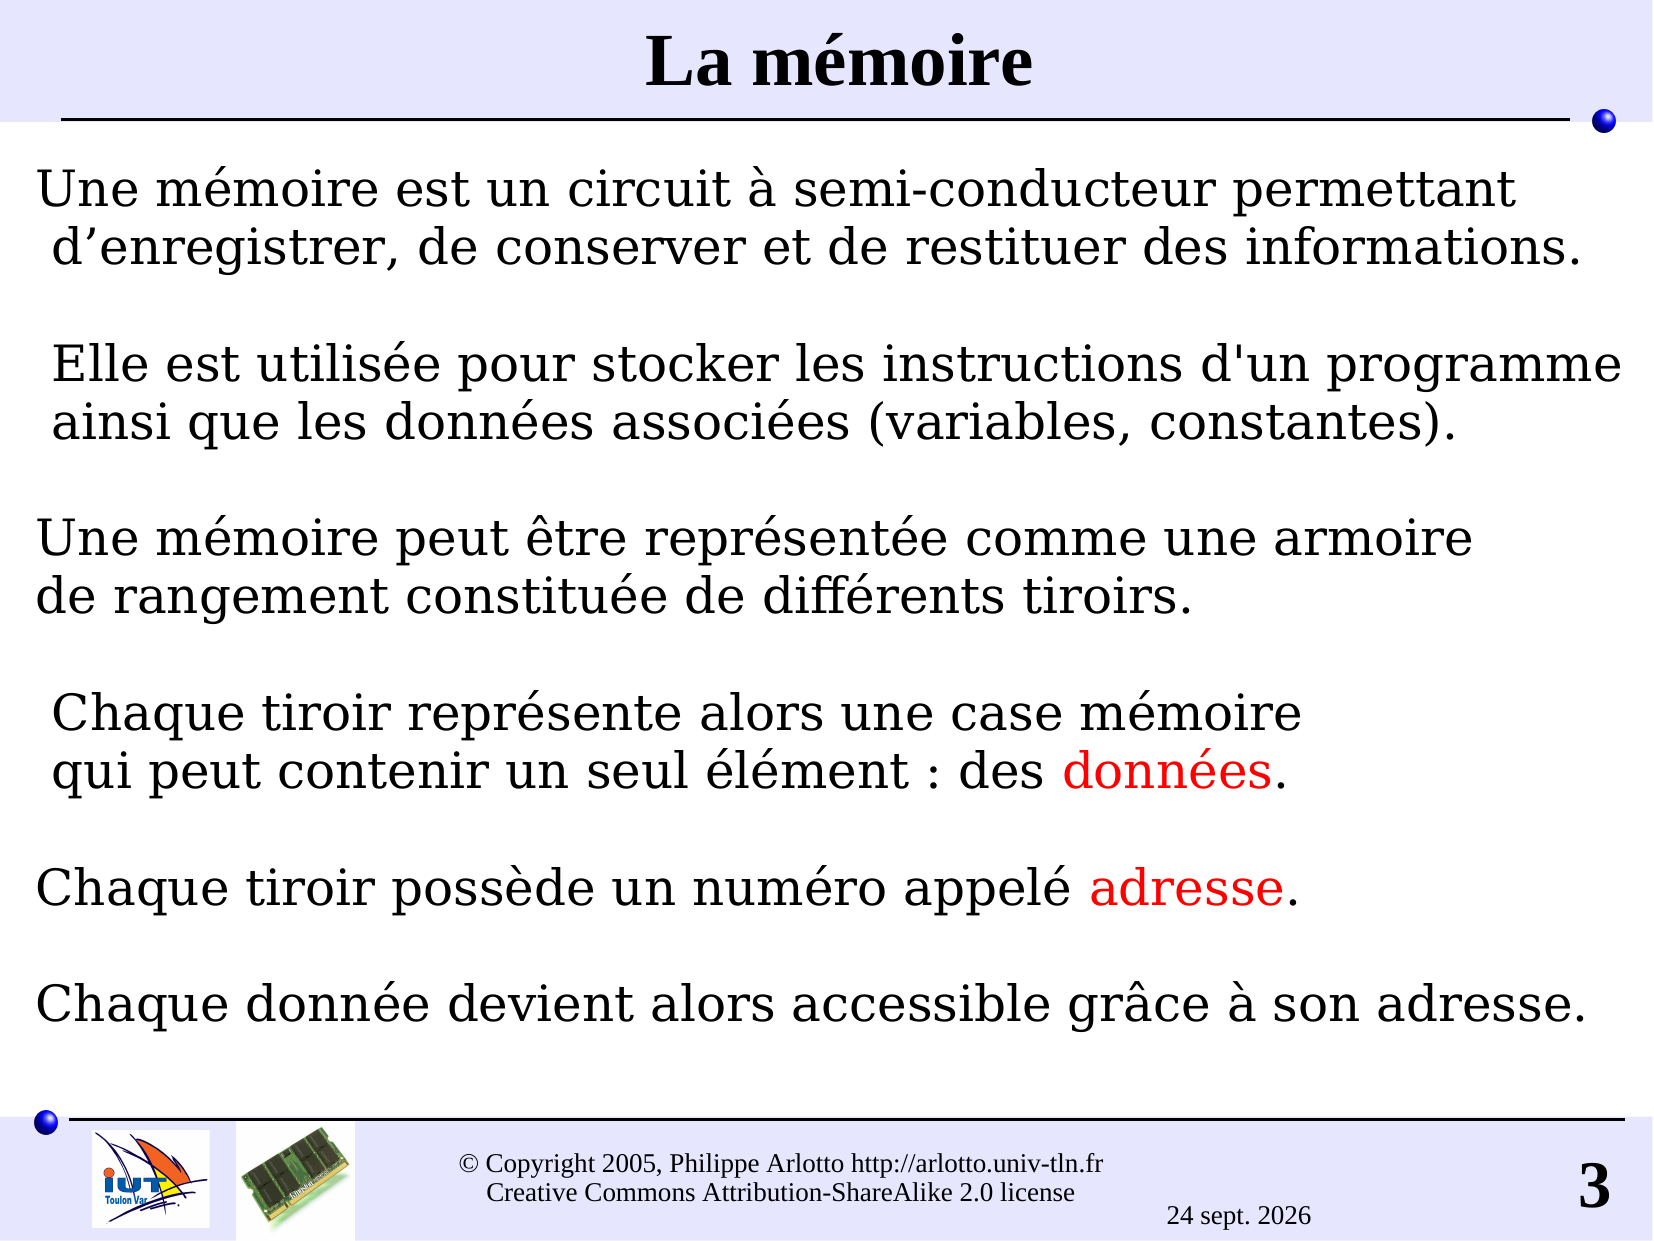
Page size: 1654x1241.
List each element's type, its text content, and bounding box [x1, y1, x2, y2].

title La mémoire [95, 14, 1585, 107]
text_box Une mémoire est un circuit à semi-conducteur permettant d’enregistrer, de conserver et de restituer des informations. Elle est utilisée pour stocker les instructions d'un programme ainsi que les données associées (variables, constantes). Une mémoire peut être représentée comme une armoire de rangement constituée de différents tiroirs. Chaque tiroir représente alors une case mémoire qui peut contenir un seul élément : des données. Chaque tiroir possède un numéro appelé adresse. Chaque donnée devient alors accessible grâce à son adresse. [35, 159, 1625, 1092]
picture [236, 1121, 355, 1241]
